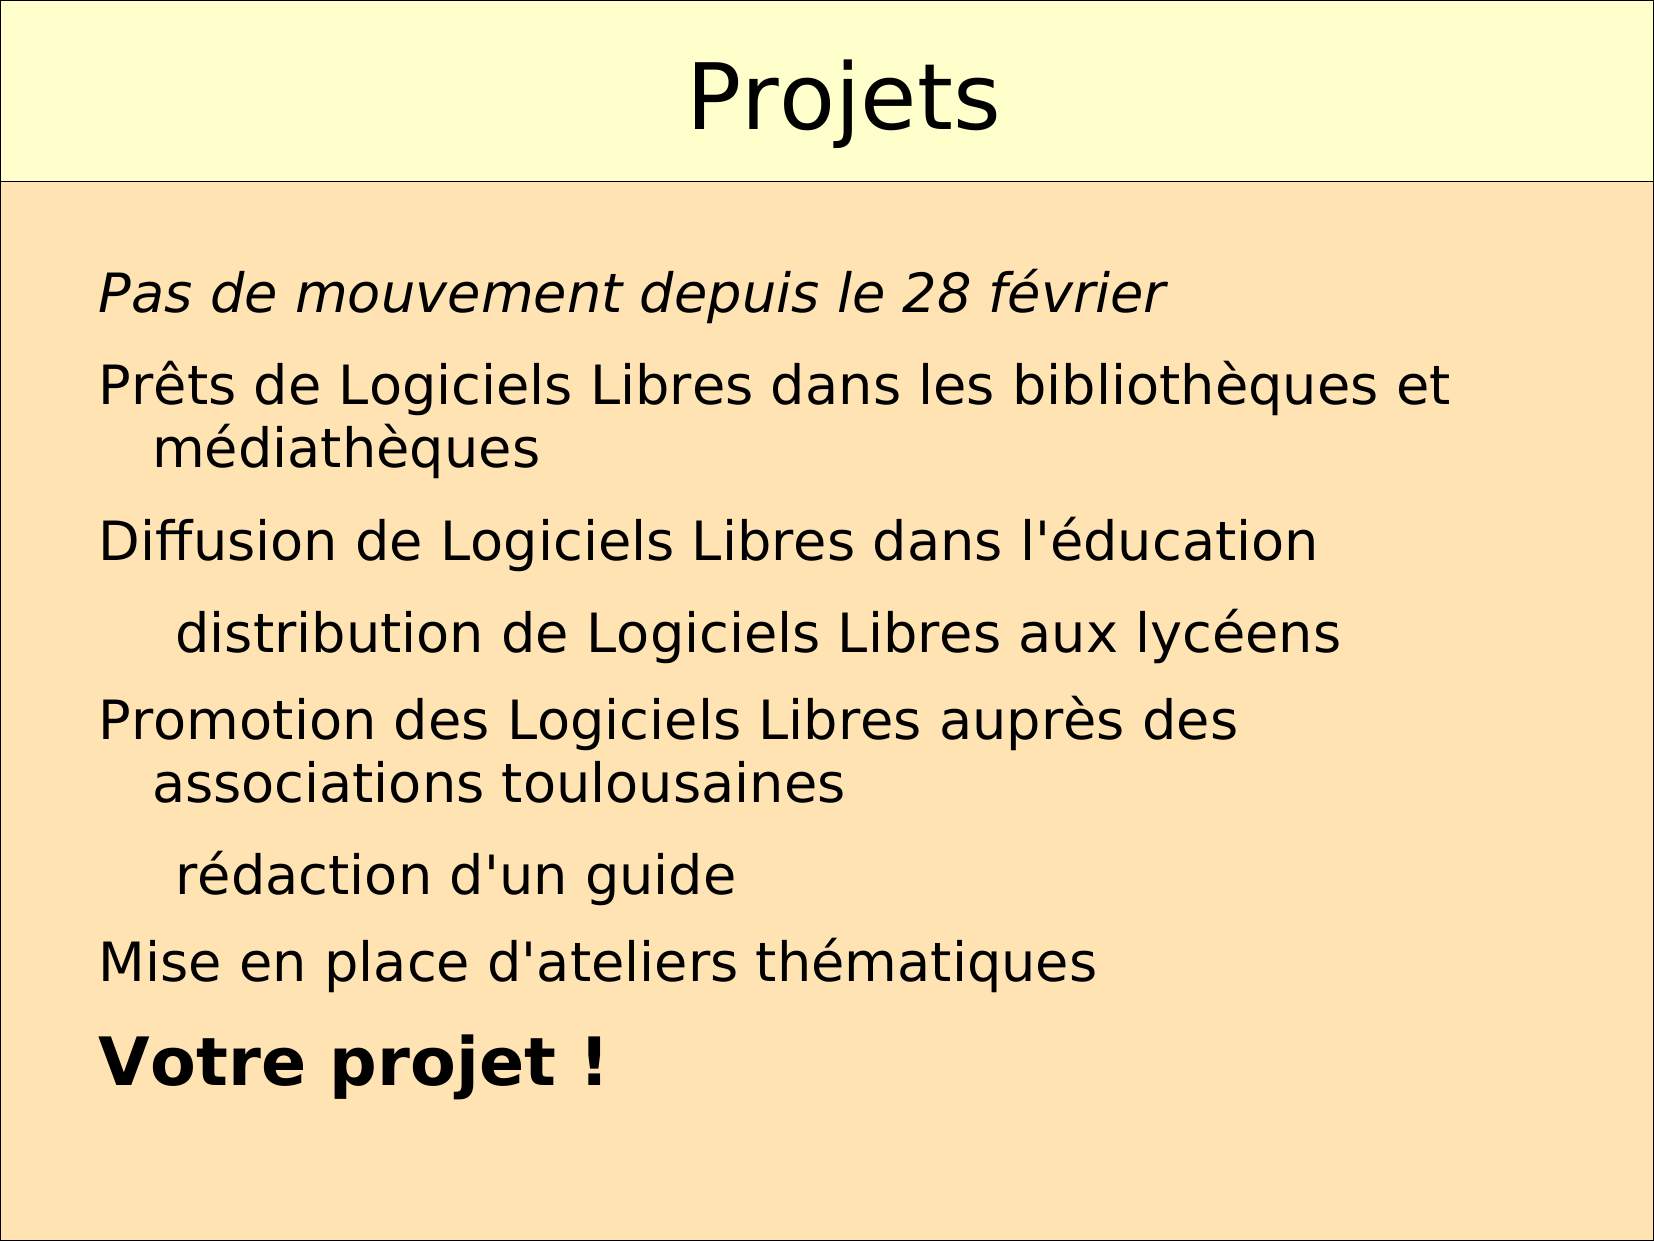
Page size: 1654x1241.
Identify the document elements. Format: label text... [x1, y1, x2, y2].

list Pas de mouvement depuis le 28 février Prêts de Logiciels Libres dans les bibliothèques et médiathèques Diffusion de Logiciels Libres dans l'éducation distribution de Logiciels Libres aux lycéens Promotion des Logiciels Libres auprès des associations toulousaines rédaction d'un guide Mise en place d'ateliers thématiques Votre projet ! [81, 261, 1563, 1102]
title Projets [135, 37, 1552, 158]
